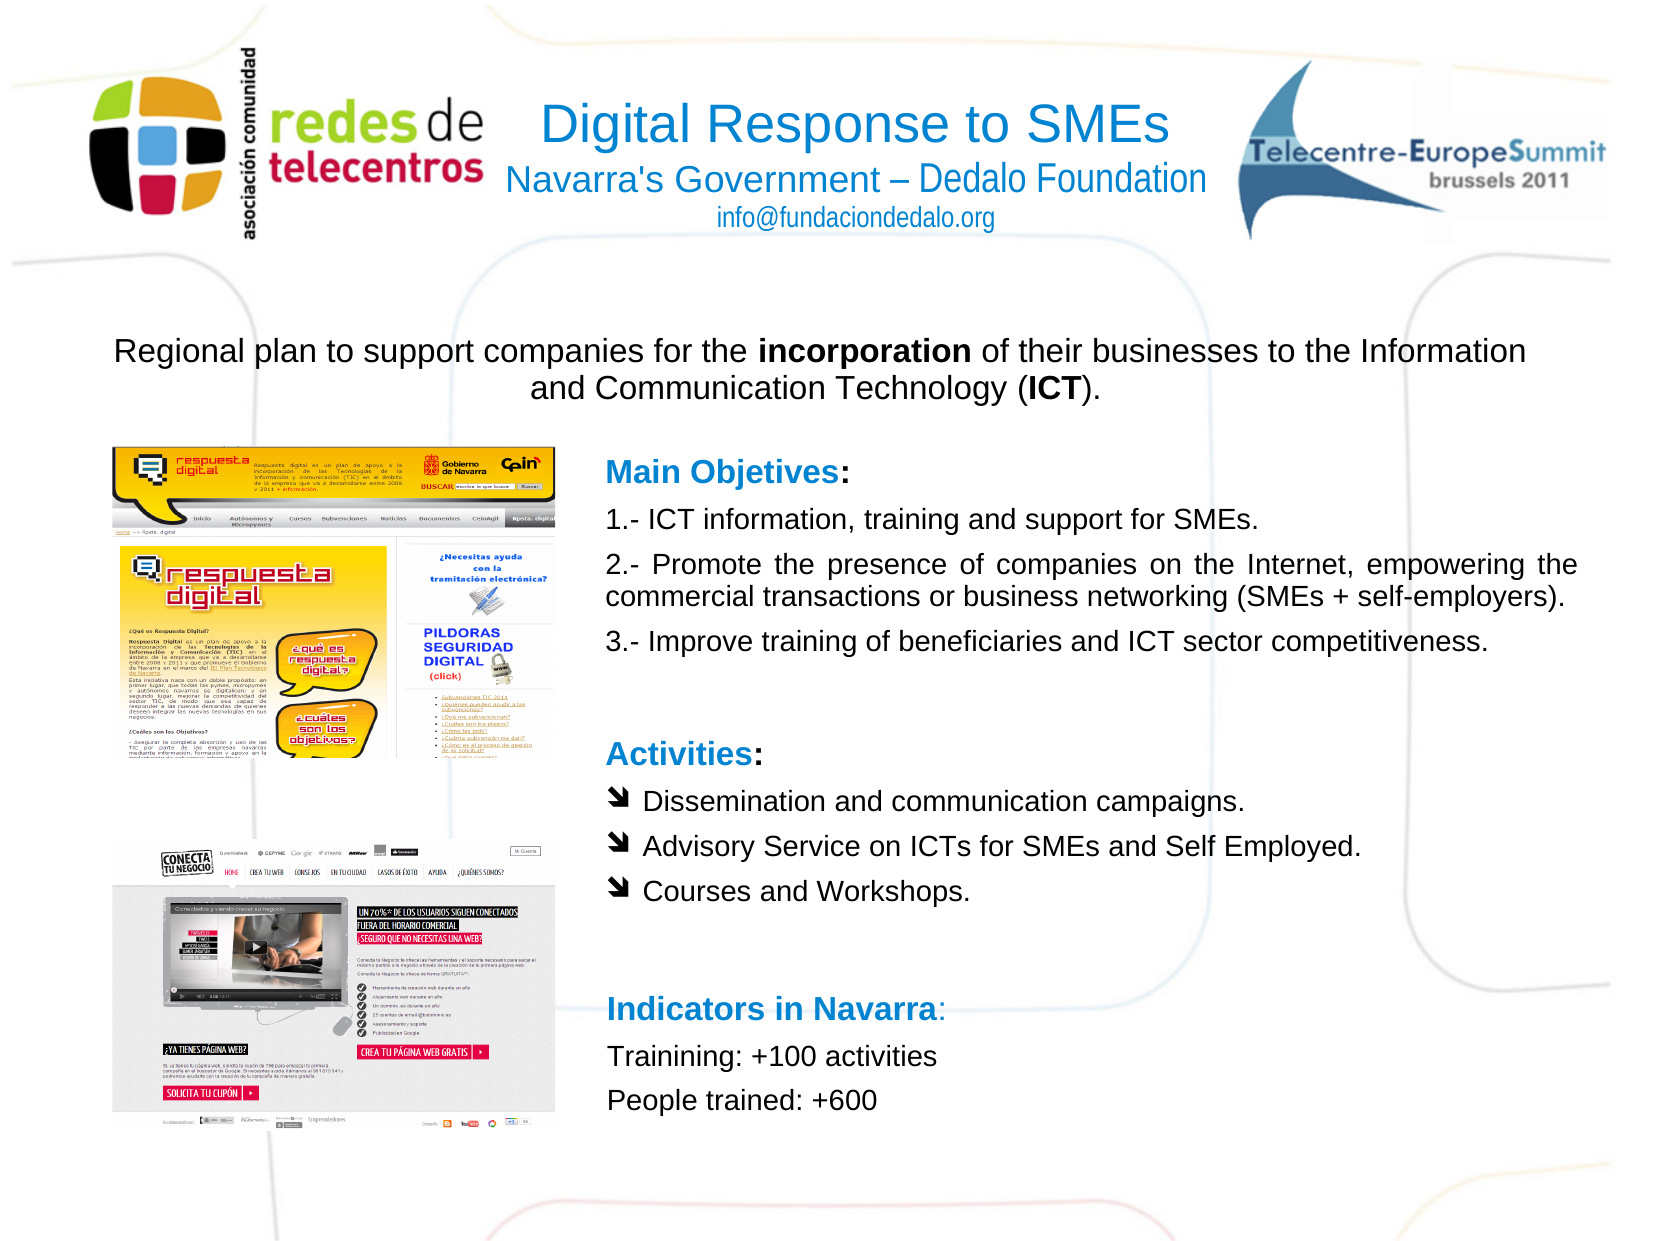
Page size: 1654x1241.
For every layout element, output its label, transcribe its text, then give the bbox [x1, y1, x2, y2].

text_box Regional plan to support companies for the incorporation of their businesses to the Information and Communication Technology (ICT). [82, 265, 1559, 473]
title Digital Response to SMEs Navarra's Government – Dedalo Foundation info@fundaciondedalo.org [502, 88, 1211, 237]
text_box Activities: Dissemination and communication campaigns. Advisory Service on ICTs for SMEs and Self Employed. Courses and Workshops. [590, 728, 1595, 916]
picture [1, 5, 1619, 1241]
text_box Main Objetives: 1.- ICT information, training and support for SMEs. 2.- Promote the presence of companies on the Internet, empowering the commercial transactions or business networking (SMEs + self-employers). 3.- Improve training of beneficiaries and ICT sector competitiveness. [590, 446, 1595, 666]
text_box Indicators in Navarra: Trainining: +100 activities People trained: +600 [592, 982, 1372, 1126]
